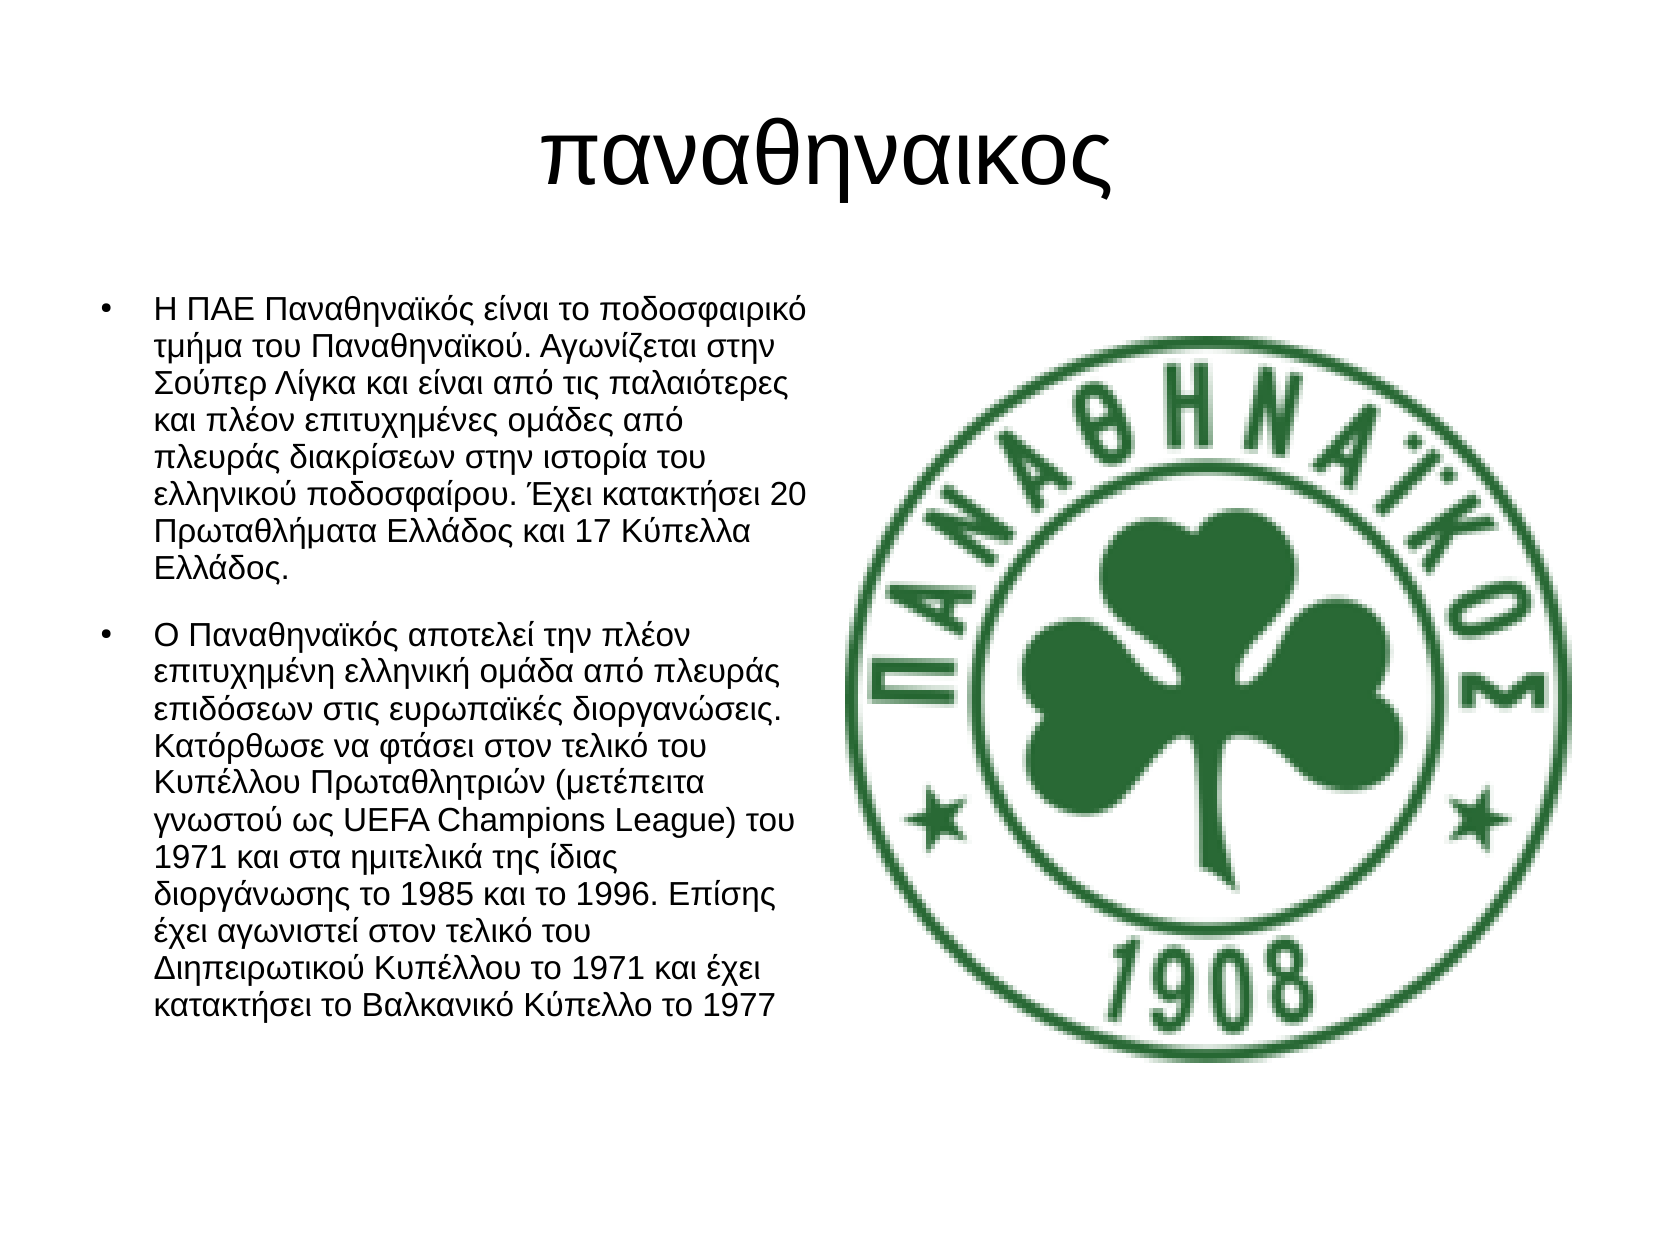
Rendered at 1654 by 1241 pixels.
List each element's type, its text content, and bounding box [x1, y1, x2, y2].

title παναθηναικος [82, 56, 1571, 250]
list Η ΠΑΕ Παναθηναϊκός είναι το ποδοσφαιρικό τμήμα του Παναθηναϊκού. Αγωνίζεται στην Σούπερ Λίγκα και είναι από τις παλαιότερες και πλέον επιτυχημένες ομάδες από πλευράς διακρίσεων στην ιστορία του ελληνικού ποδοσφαίρου. Έχει κατακτήσει 20 Πρωταθλήματα Ελλάδος και 17 Κύπελλα Ελλάδος. Ο Παναθηναϊκός αποτελεί την πλέον επιτυχημένη ελληνική ομάδα από πλευράς επιδόσεων στις ευρωπαϊκές διοργανώσεις. Κατόρθωσε να φτάσει στον τελικό του Κυπέλλου Πρωταθλητριών (μετέπειτα γνωστού ως UEFA Champions League) του 1971 και στα ημιτελικά της ίδιας διοργάνωσης το 1985 και το 1996. Επίσης έχει αγωνιστεί στον τελικό του Διηπειρωτικού Κυπέλλου το 1971 και έχει κατακτήσει το Βαλκανικό Κύπελλο το 1977 [82, 290, 809, 1094]
picture [845, 336, 1572, 1063]
